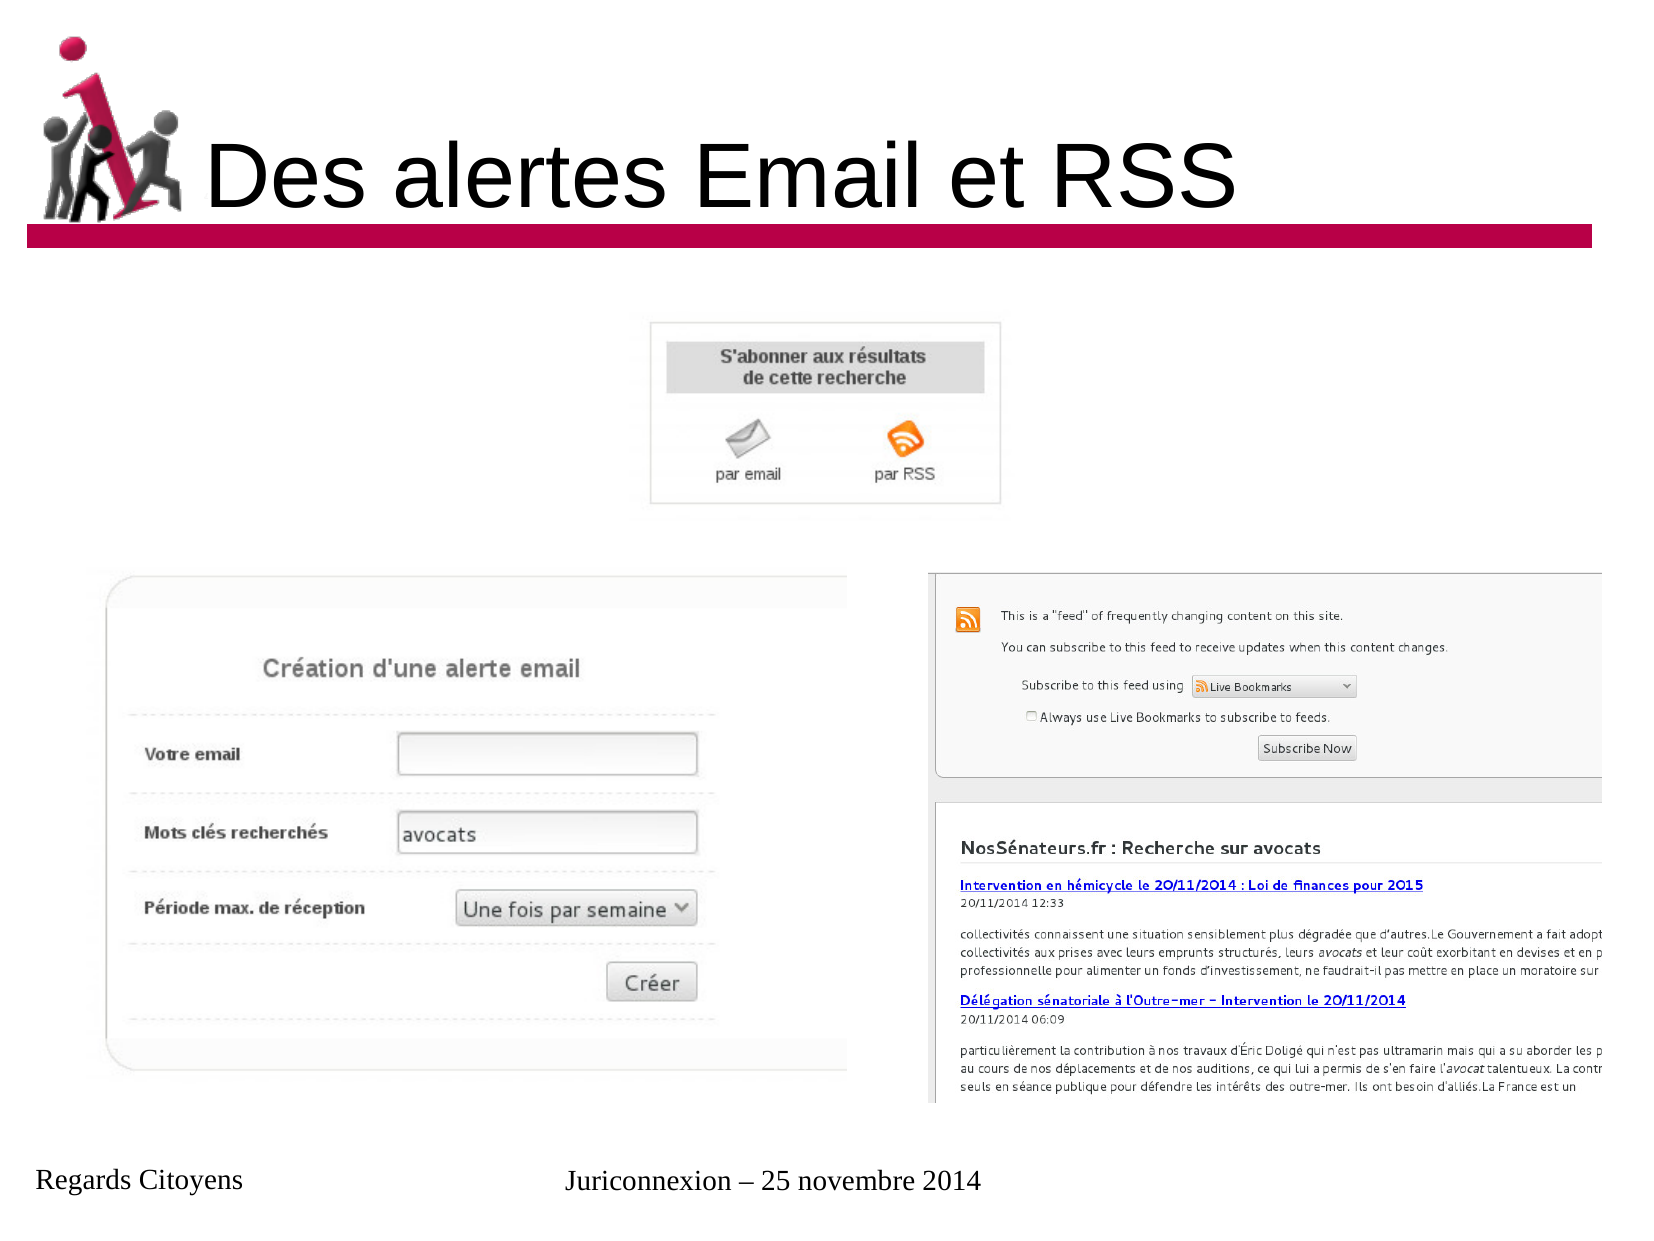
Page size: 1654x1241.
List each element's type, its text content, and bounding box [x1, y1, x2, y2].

picture [629, 304, 1015, 521]
title Des alertes Email et RSS [204, 72, 1593, 280]
picture [928, 572, 1602, 1103]
picture [27, 31, 208, 224]
picture [86, 559, 847, 1094]
